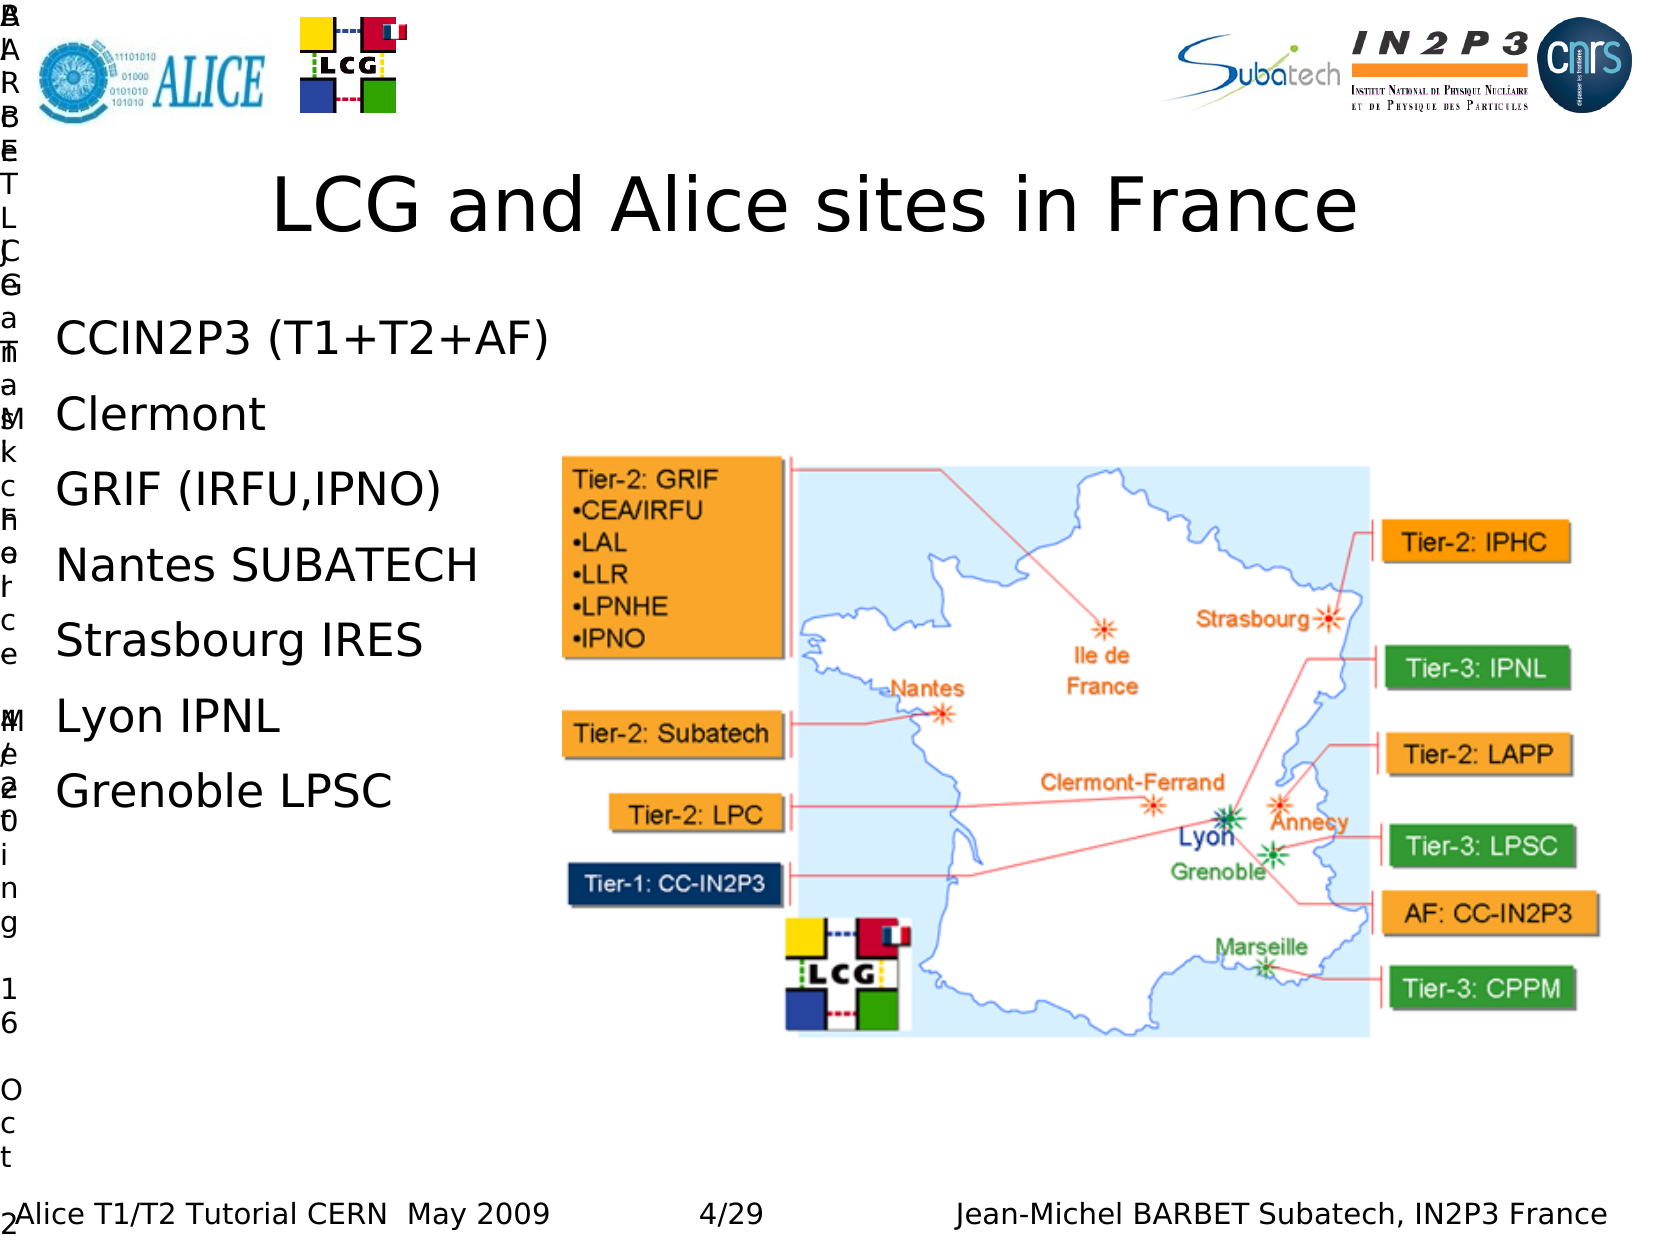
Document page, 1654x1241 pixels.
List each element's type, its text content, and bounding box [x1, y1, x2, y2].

picture [37, 37, 276, 127]
title LCG and Alice sites in France [121, 102, 1534, 310]
picture [1350, 21, 1528, 102]
picture [300, 17, 409, 102]
picture [1162, 34, 1340, 102]
list CCIN2P3 (T1+T2+AF) Clermont GRIF (IRFU,IPNO) Nantes SUBATECH Strasbourg IRES Lyon IPNL Grenoble LPSC [37, 313, 638, 826]
picture [562, 449, 1619, 1041]
picture [1537, 17, 1632, 113]
